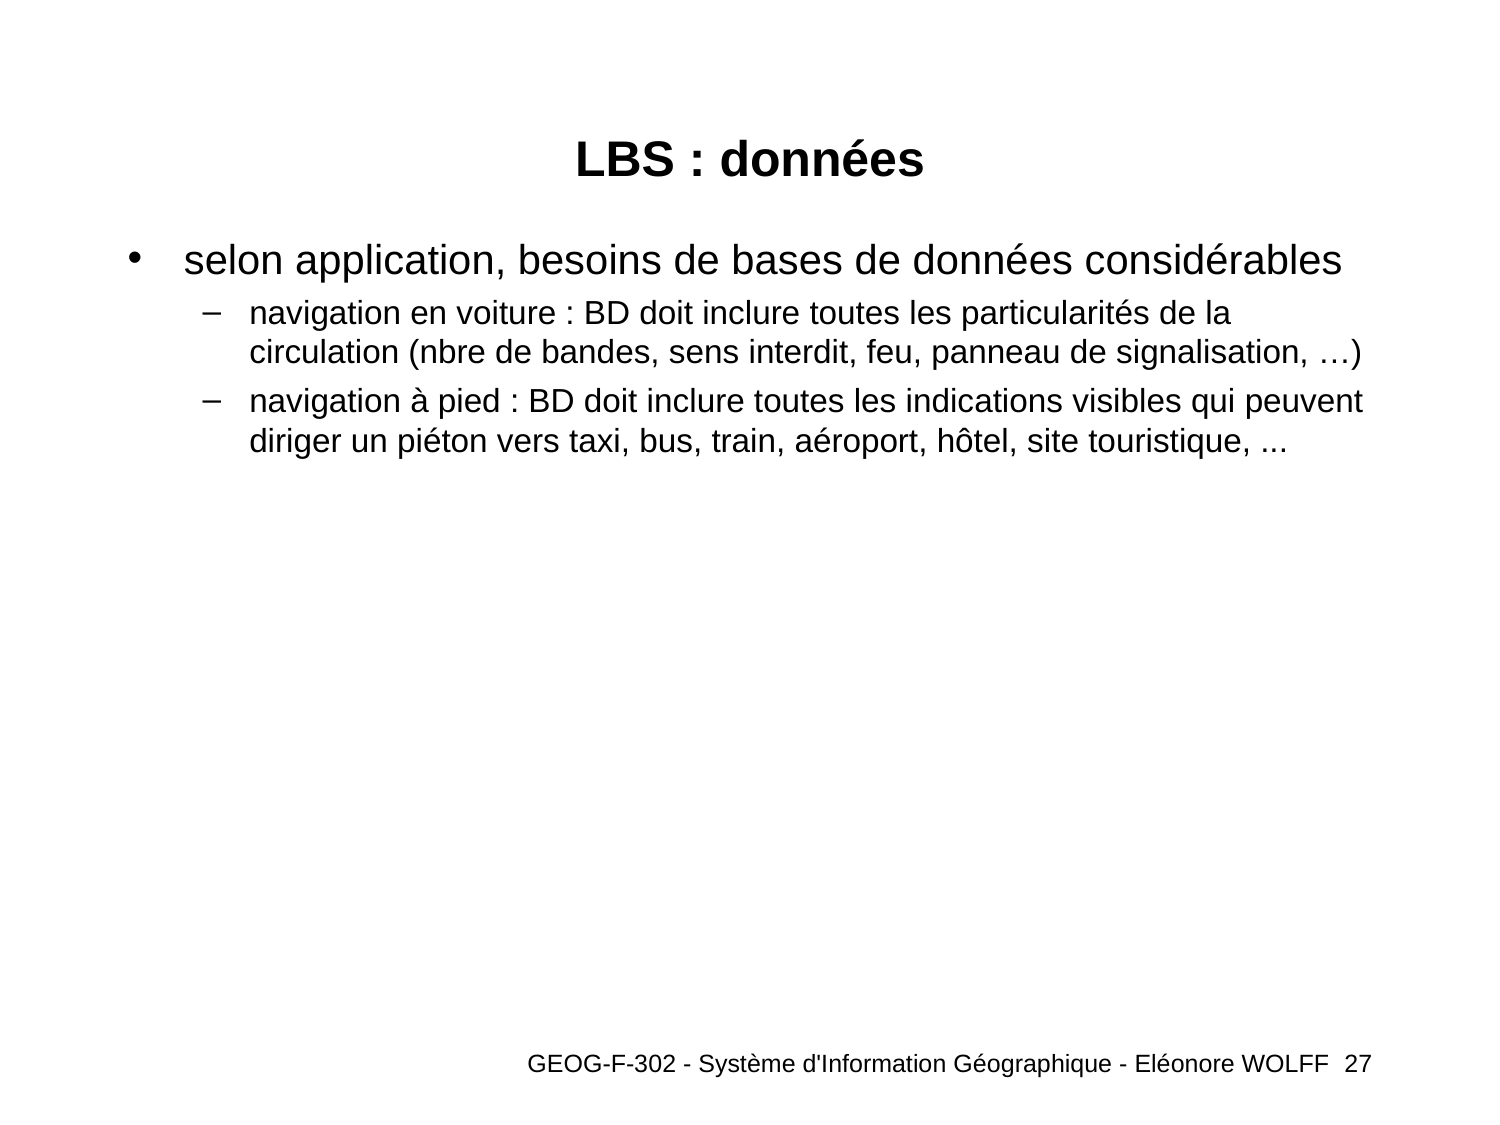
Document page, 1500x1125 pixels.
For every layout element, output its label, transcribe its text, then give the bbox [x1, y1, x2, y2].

text_box GEOG-F-302 - Système d'Information Géographique - Eléonore WOLFF [512, 1026, 988, 1101]
text_box <number> [1074, 1026, 1388, 1101]
title LBS : données [112, 99, 1388, 213]
list selon application, besoins de bases de données considérables navigation en voiture : BD doit inclure toutes les particularités de la circulation (nbre de bandes, sens interdit, feu, panneau de signalisation, …) navigation à pied : BD doit inclure toutes les indications visibles qui peuvent diriger un piéton vers taxi, bus, train, aéroport, hôtel, site touristique, ... [112, 224, 1388, 1026]
